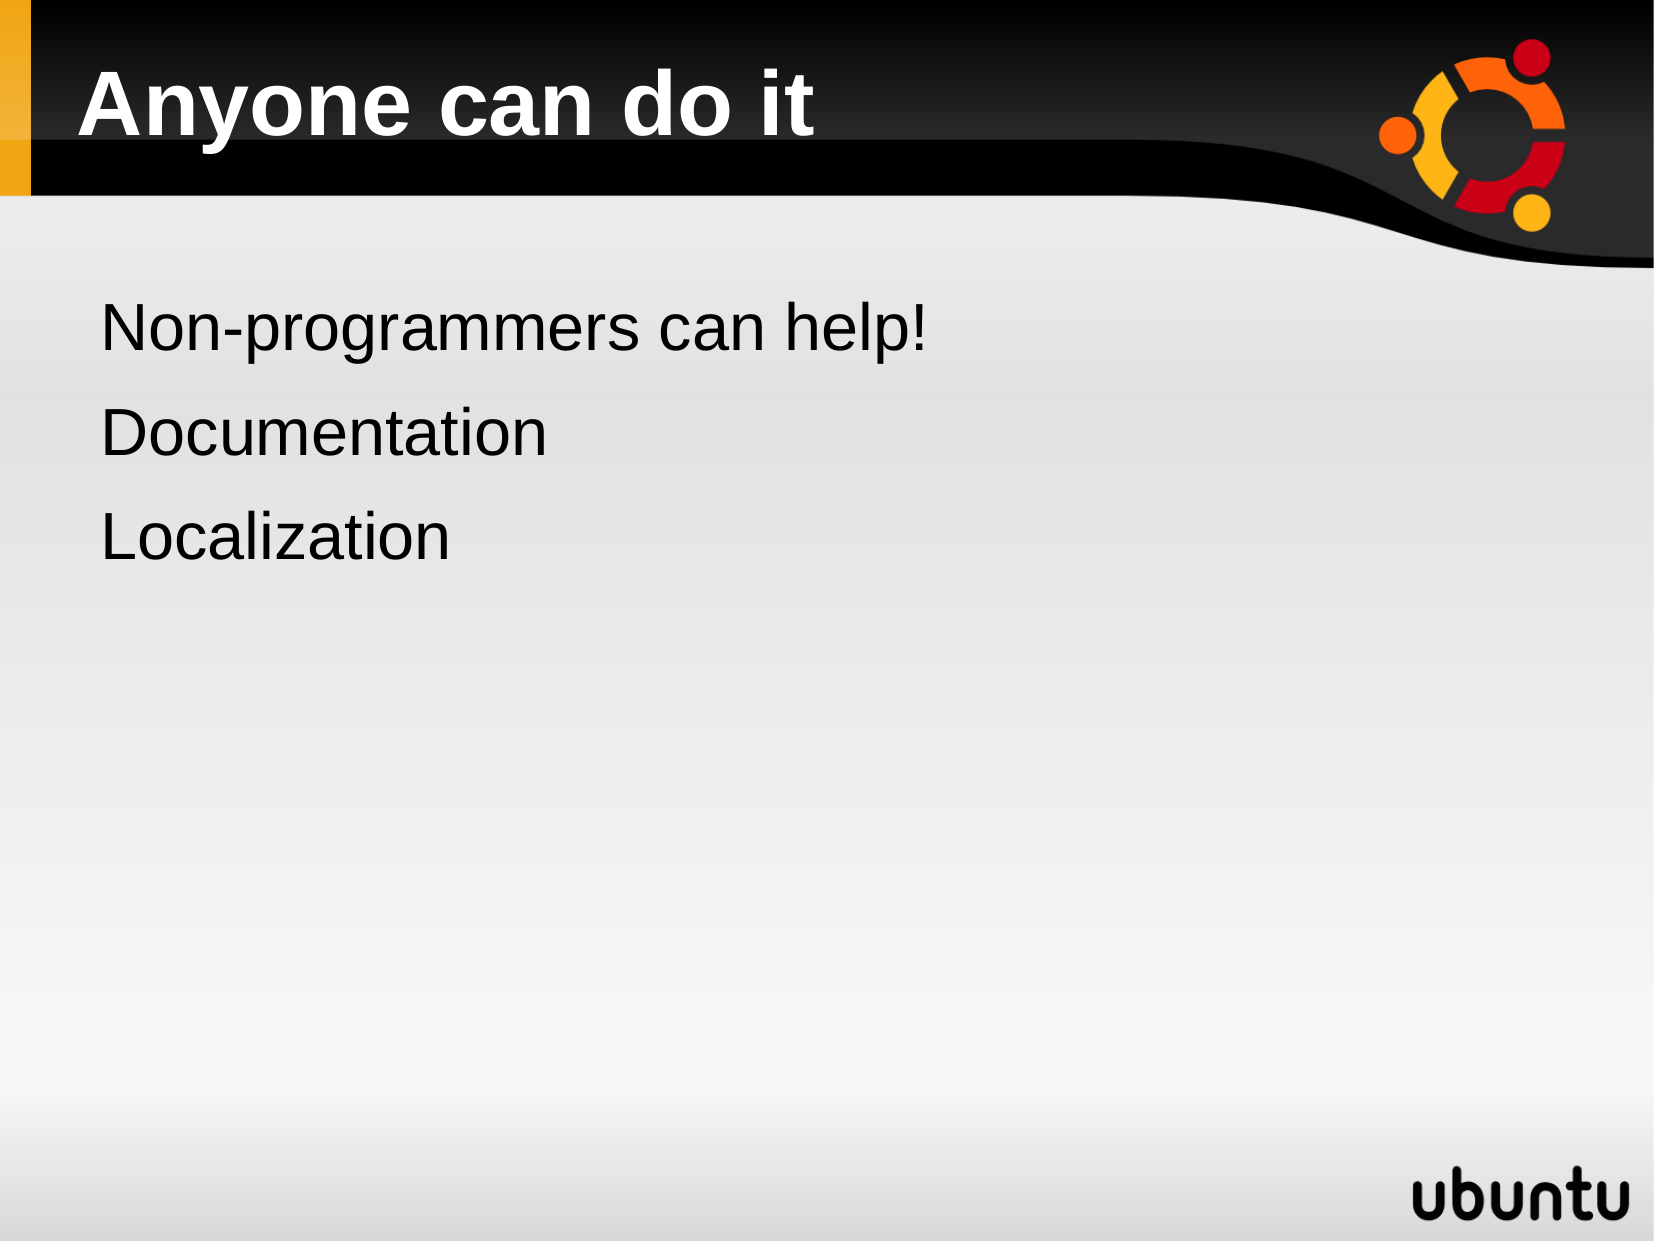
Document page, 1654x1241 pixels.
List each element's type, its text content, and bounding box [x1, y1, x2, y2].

title Anyone can do it [76, 0, 1565, 208]
list Non-programmers can help! Documentation Localization [82, 290, 1571, 1109]
picture [0, 0, 1654, 1241]
